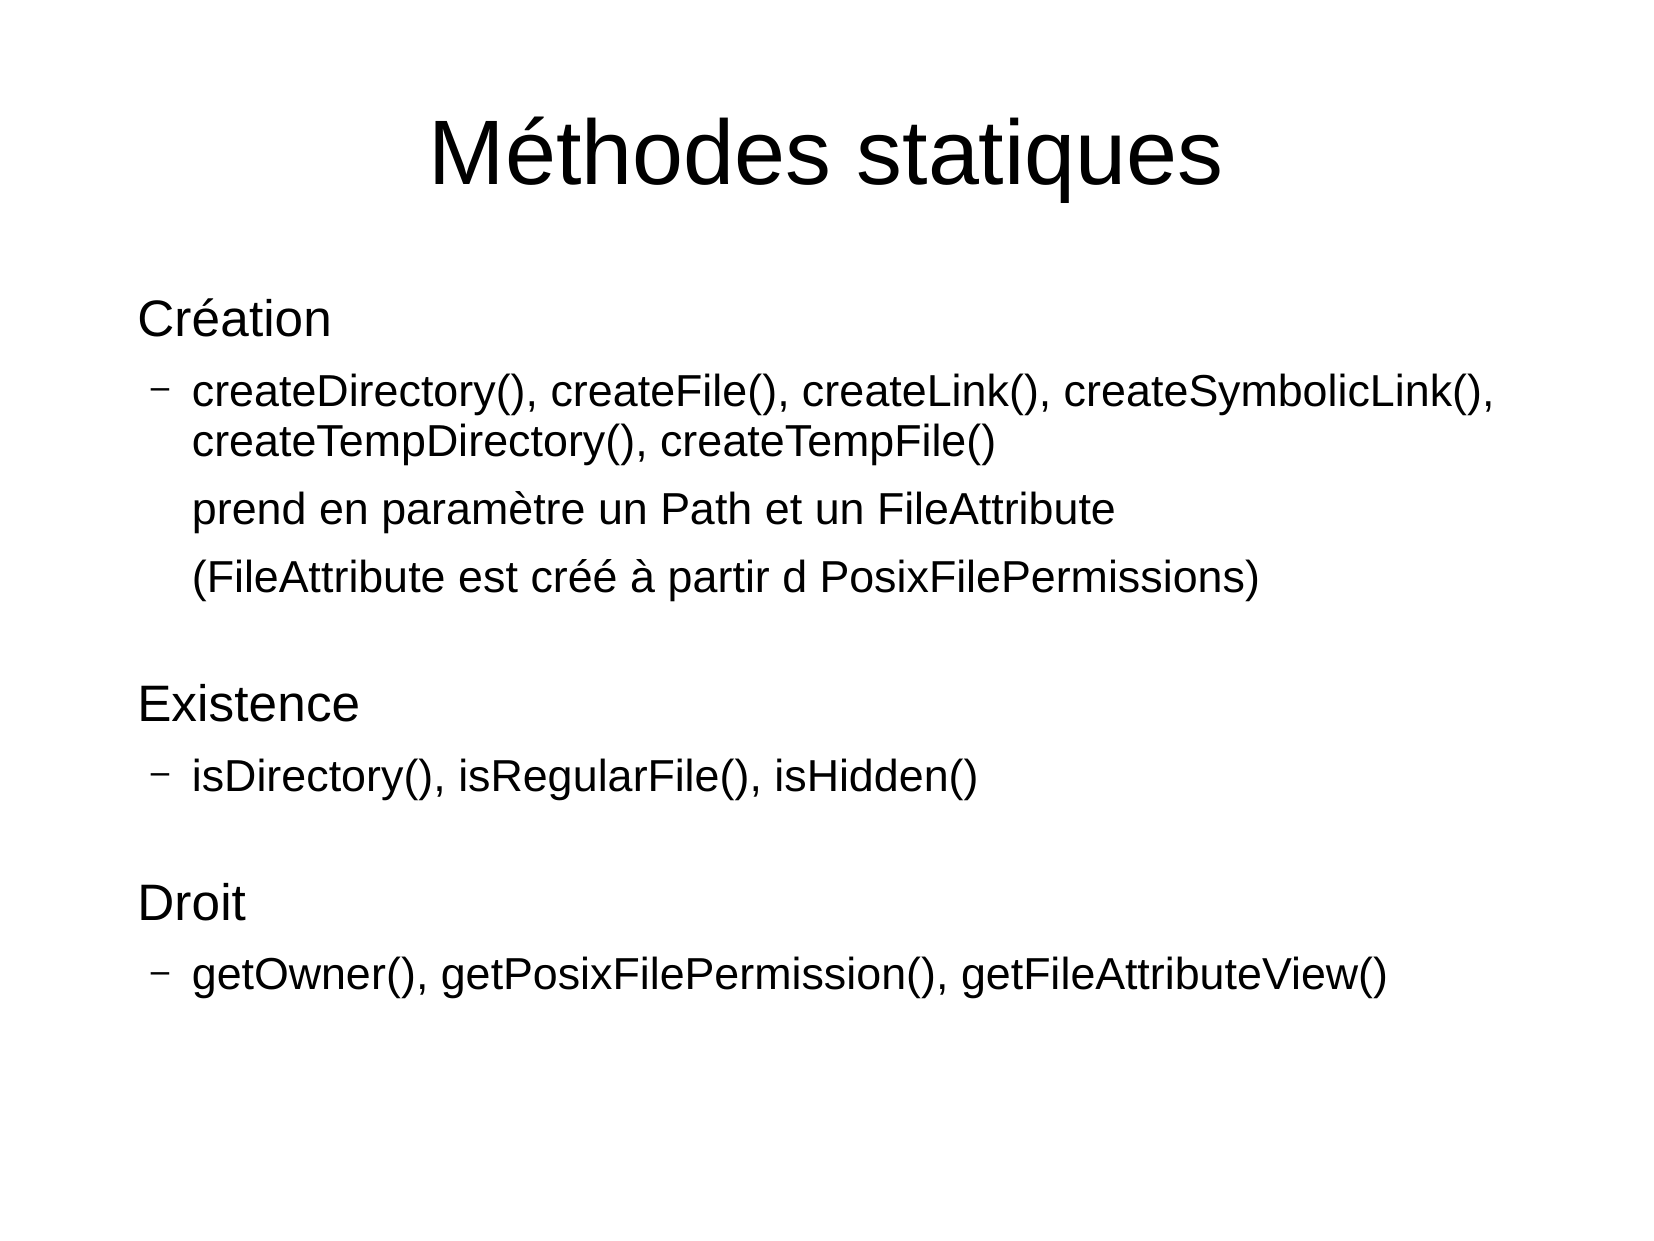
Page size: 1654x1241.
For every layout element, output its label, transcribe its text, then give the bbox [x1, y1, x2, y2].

list Création createDirectory(), createFile(), createLink(), createSymbolicLink(), createTempDirectory(), createTempFile() prend en paramètre un Path et un FileAttribute (FileAttribute est créé à partir d PosixFilePermissions) Existence isDirectory(), isRegularFile(), isHidden() Droit getOwner(), getPosixFilePermission(), getFileAttributeView() [82, 290, 1571, 1010]
title Méthodes statiques [82, 49, 1571, 257]
